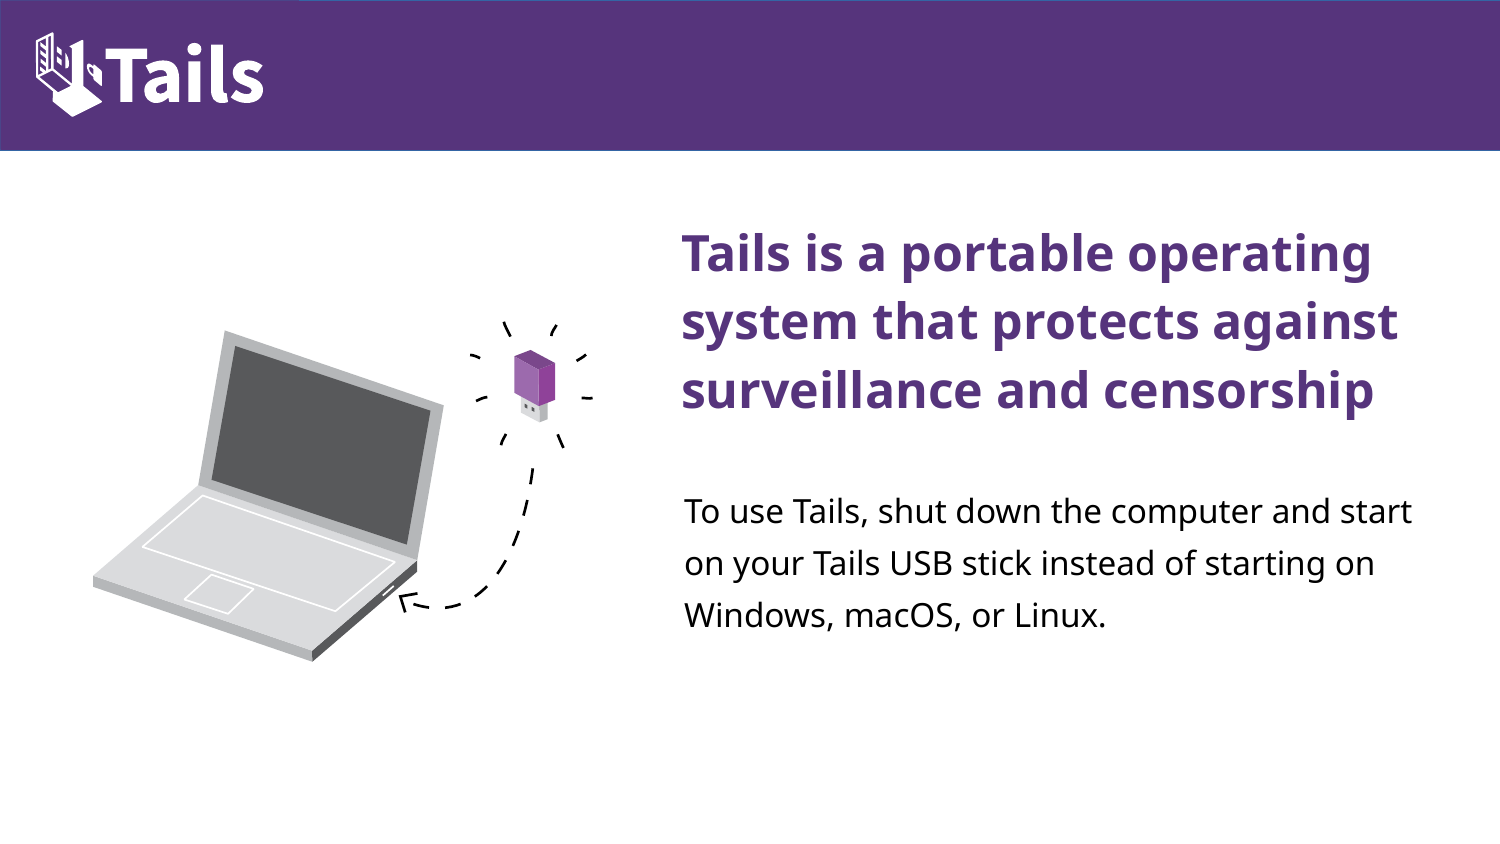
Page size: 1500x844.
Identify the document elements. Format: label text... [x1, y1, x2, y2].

picture [93, 321, 594, 662]
text_box To use Tails, shut down the computer and start on your Tails USB stick instead of starting on Windows, macOS, or Linux. [669, 473, 1457, 633]
title Tails is a portable operating system that protects against surveillance and censorship [681, 194, 1426, 447]
